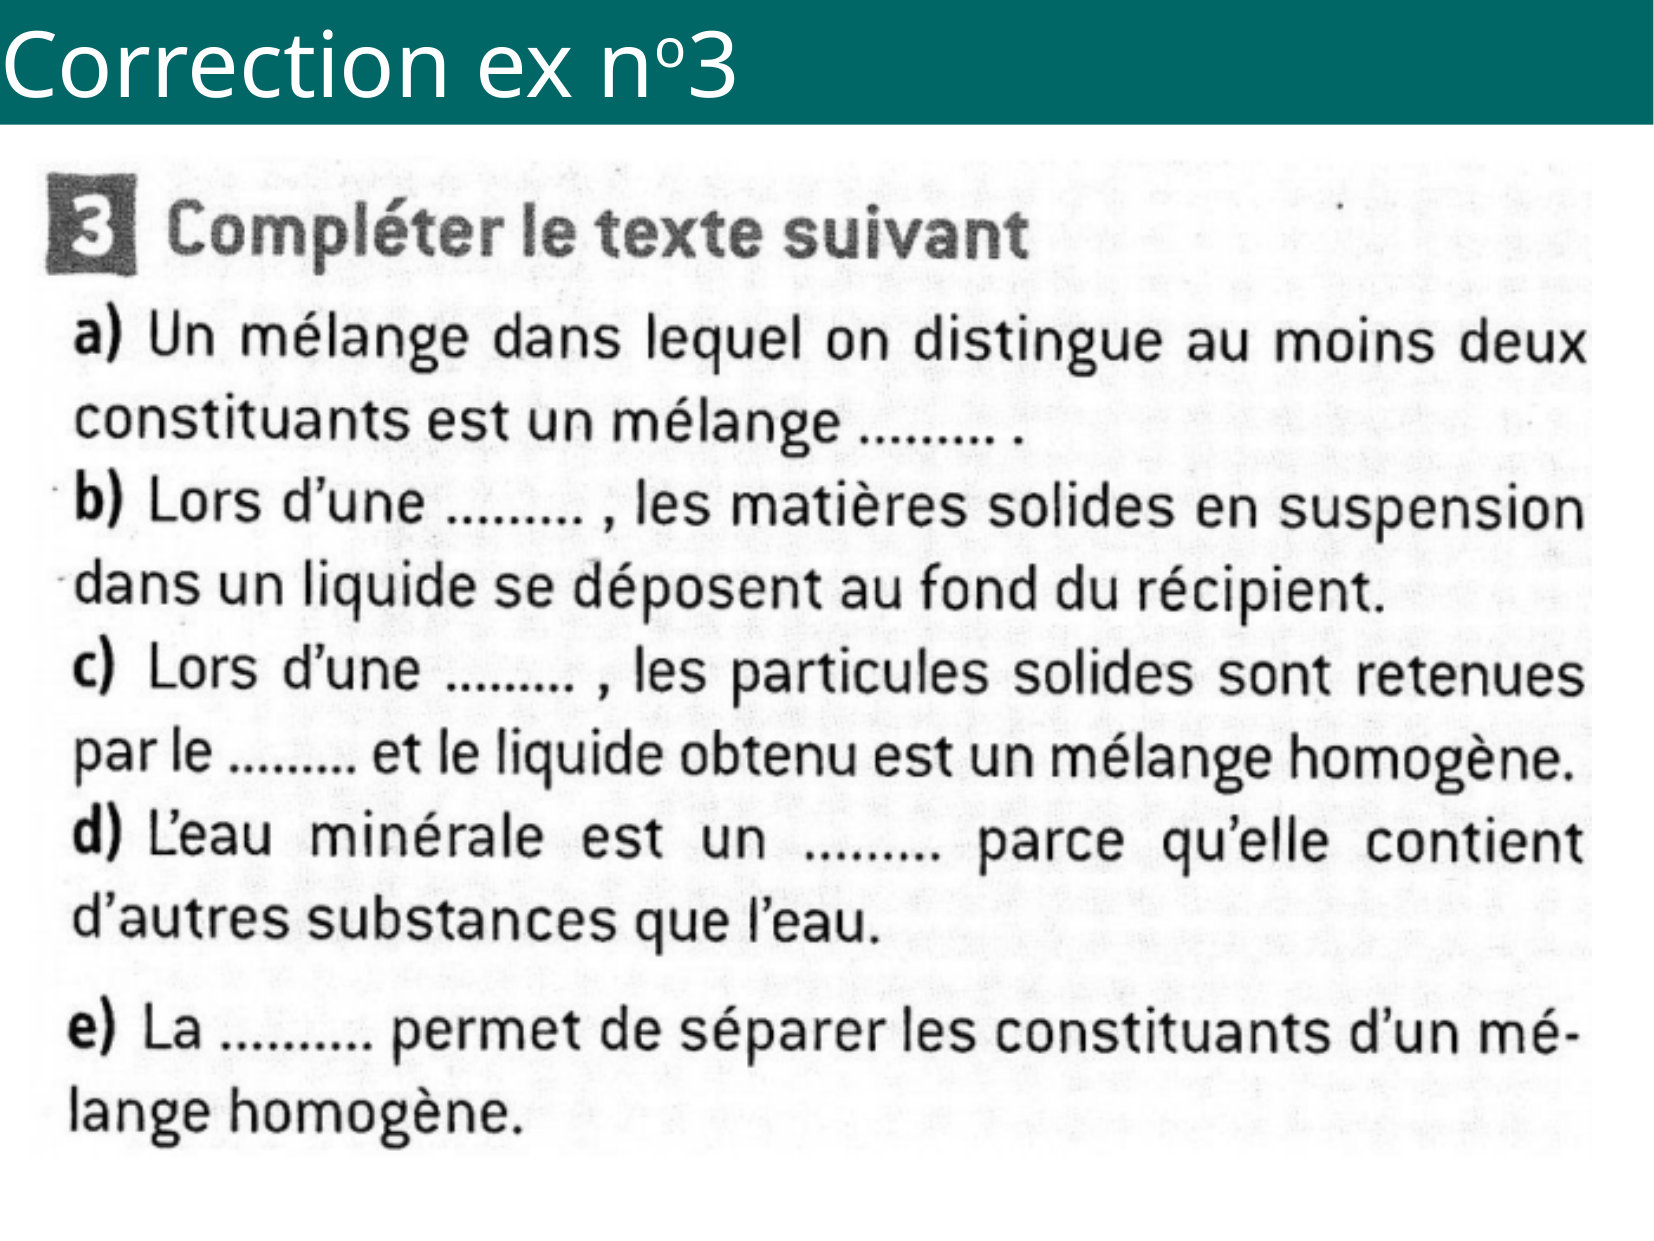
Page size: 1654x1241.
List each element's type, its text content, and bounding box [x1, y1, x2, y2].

title Correction ex no3 [0, 8, 1654, 116]
picture [30, 153, 1592, 1158]
